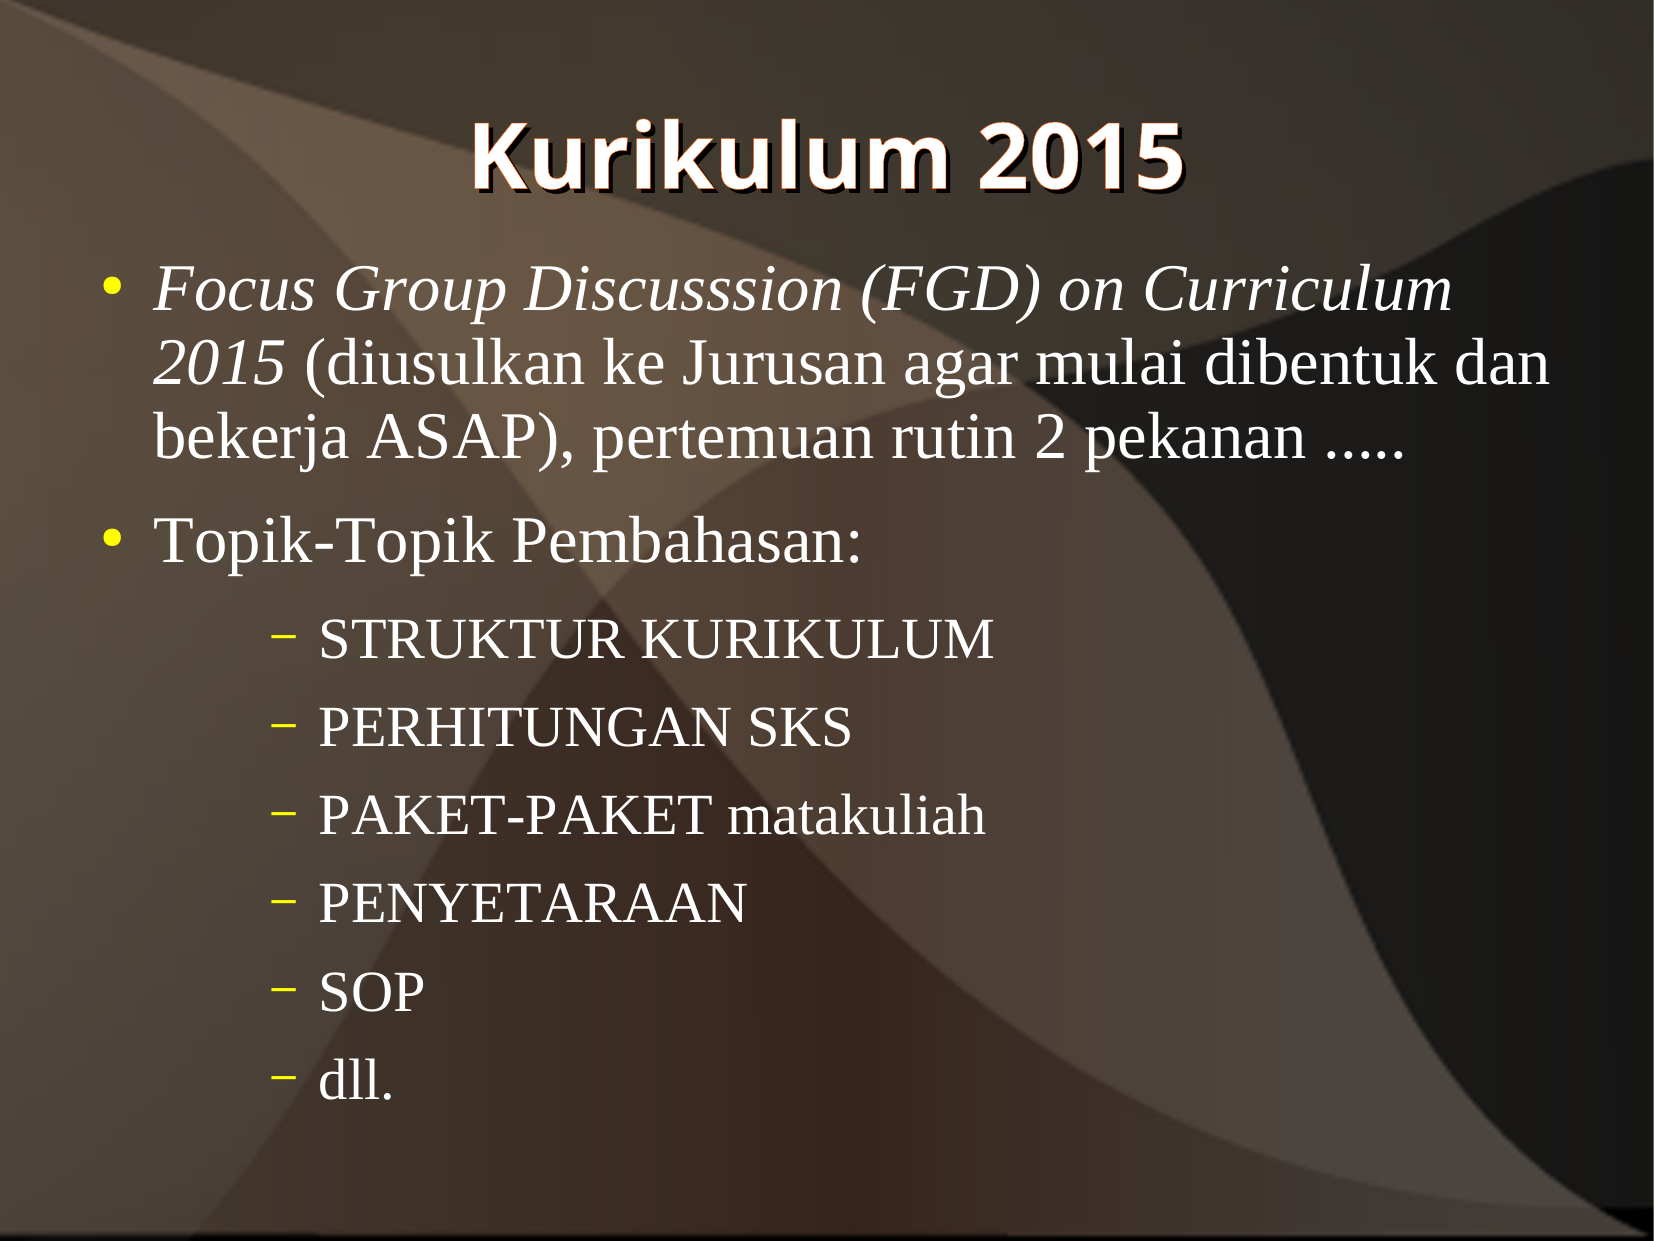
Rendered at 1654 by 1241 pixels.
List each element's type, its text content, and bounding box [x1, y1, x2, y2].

list Focus Group Discusssion (FGD) on Curriculum 2015 (diusulkan ke Jurusan agar mulai dibentuk dan bekerja ASAP), pertemuan rutin 2 pekanan ..... Topik-Topik Pembahasan: STRUKTUR KURIKULUM PERHITUNGAN SKS PAKET-PAKET matakuliah PENYETARAAN SOP dll. [82, 257, 1571, 1112]
picture [0, 0, 1654, 1241]
title Kurikulum 2015 [82, 49, 1571, 257]
